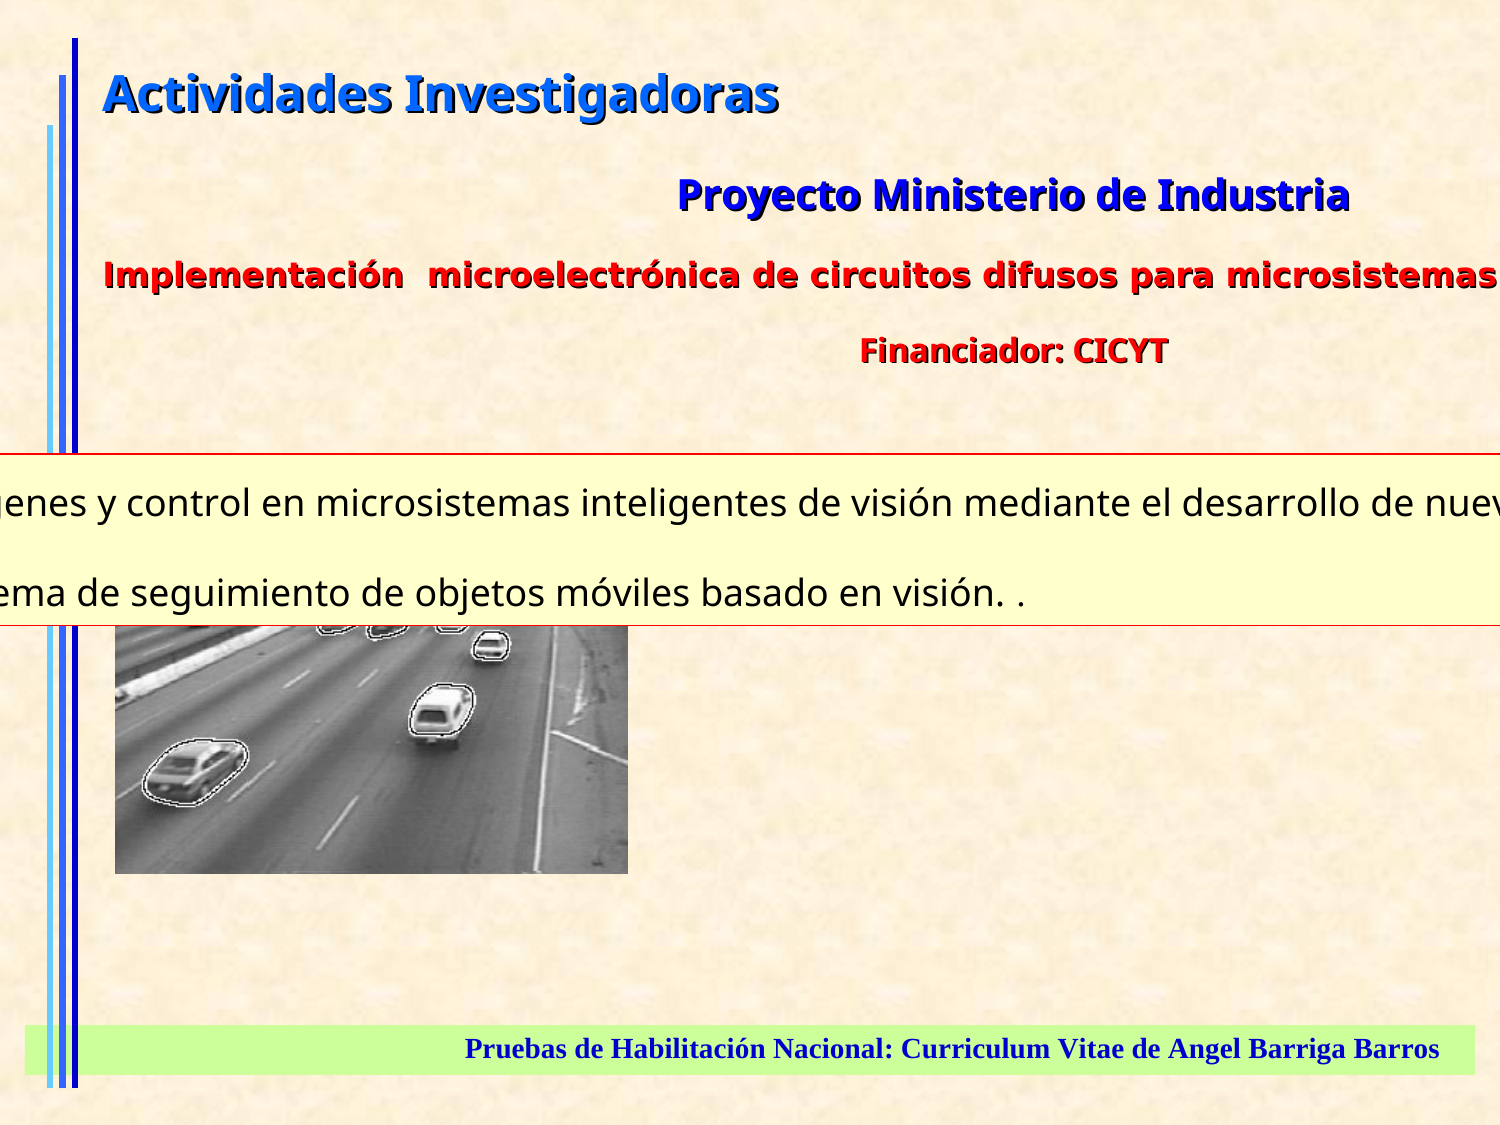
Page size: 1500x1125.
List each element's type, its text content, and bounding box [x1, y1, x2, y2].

text_box Actividades Investigadoras [87, 49, 794, 99]
picture [0, 626, 1500, 1125]
text_box Proyecto Ministerio de Industria Implementación microelectrónica de circuitos difusos para microsistemas inteligentes de visión Financiador: CICYT [87, 99, 1463, 426]
picture [0, 0, 1500, 453]
picture [53, 626, 59, 1025]
picture [66, 626, 72, 1025]
text_box procesado de imágenes y control en microsistemas inteligentes de visión mediante el desarrollo de nuevas estructuras de circuito basados en lógica difusa. Aplicación al problema de seguimiento de objetos móviles basado en visión. . [0, 453, 1500, 626]
